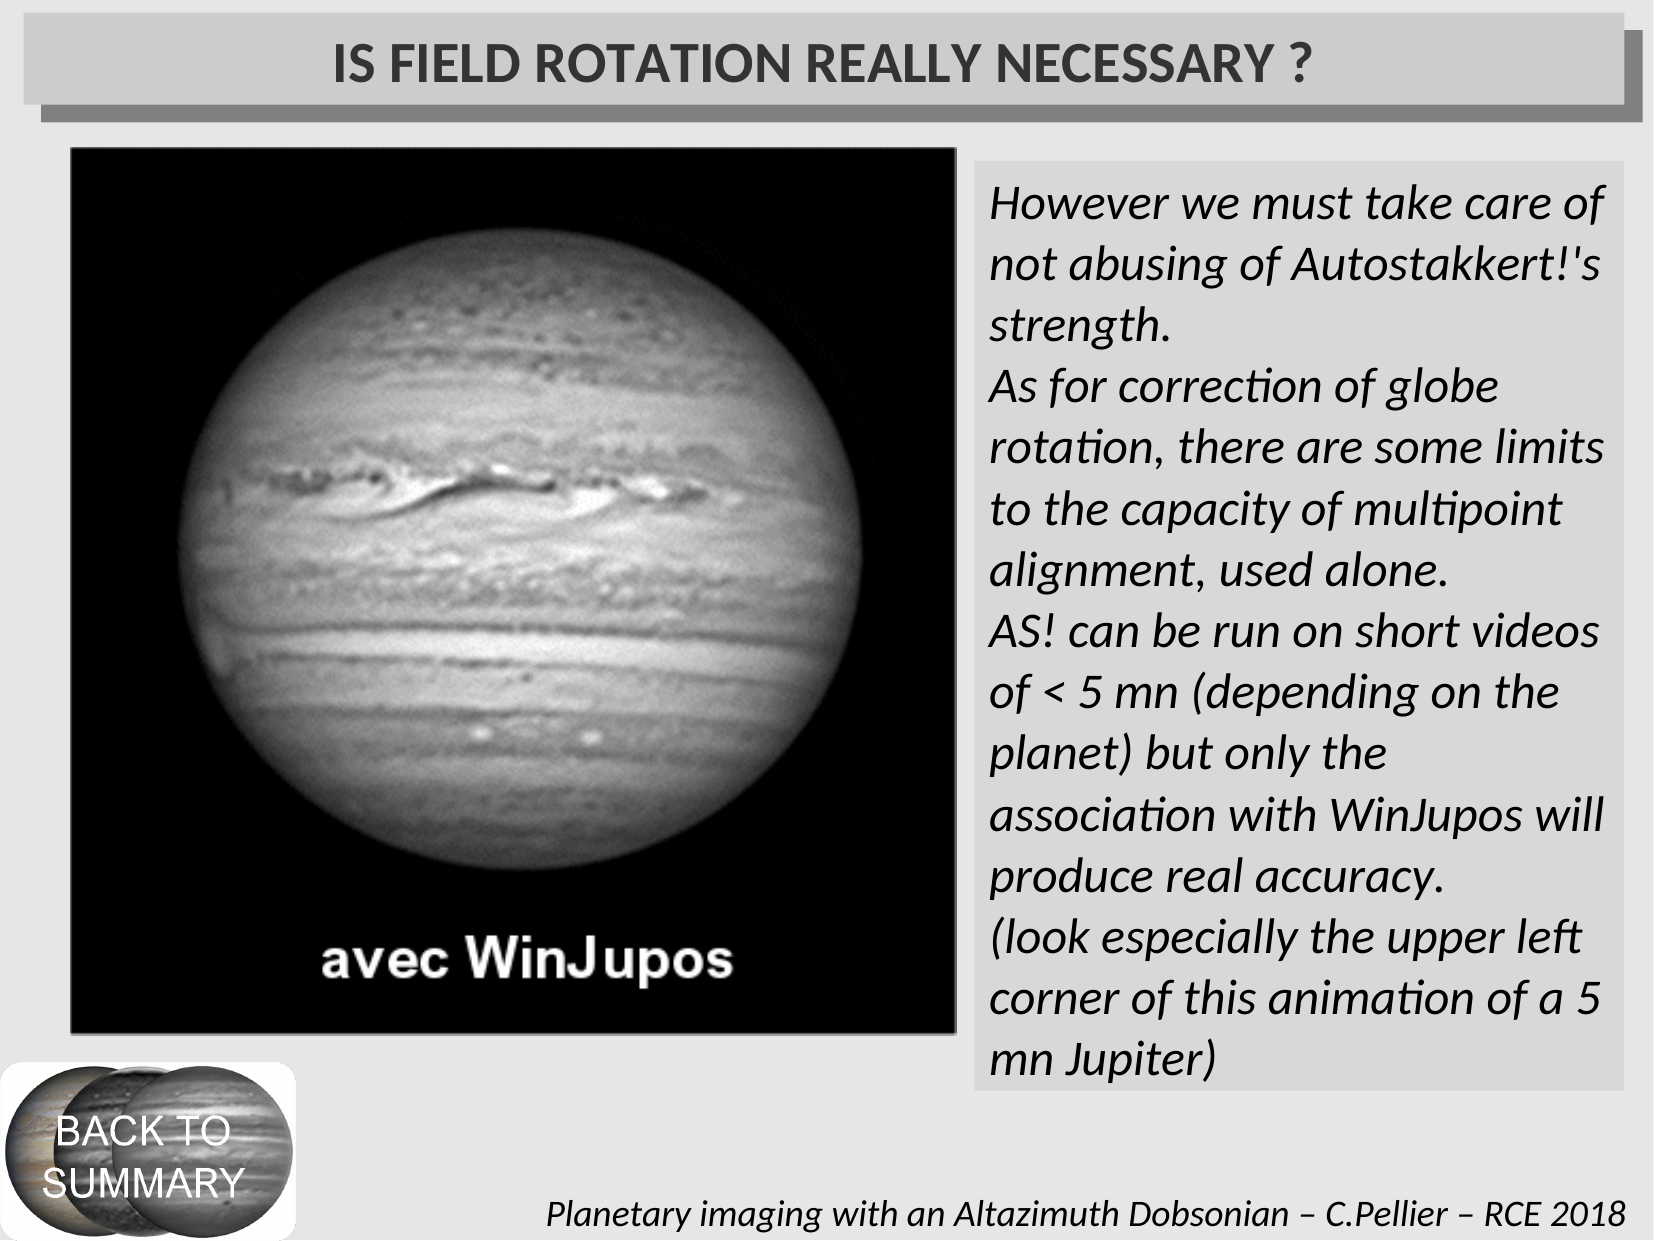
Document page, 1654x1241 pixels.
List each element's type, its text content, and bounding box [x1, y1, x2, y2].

picture [0, 1062, 296, 1241]
text_box IS FIELD ROTATION REALLY NECESSARY ? [23, 12, 1625, 105]
picture [70, 147, 957, 1036]
text_box Planetary imaging with an Altazimuth Dobsonian – C.Pellier – RCE 2018 [430, 1180, 1642, 1241]
text_box However we must take care of not abusing of Autostakkert!'s strength. As for correction of globe rotation, there are some limits to the capacity of multipoint alignment, used alone. AS! can be run on short videos of < 5 mn (depending on the planet) but only the association with WinJupos will produce real accuracy. (look especially the upper left corner of this animation of a 5 mn Jupiter) [974, 160, 1625, 1091]
